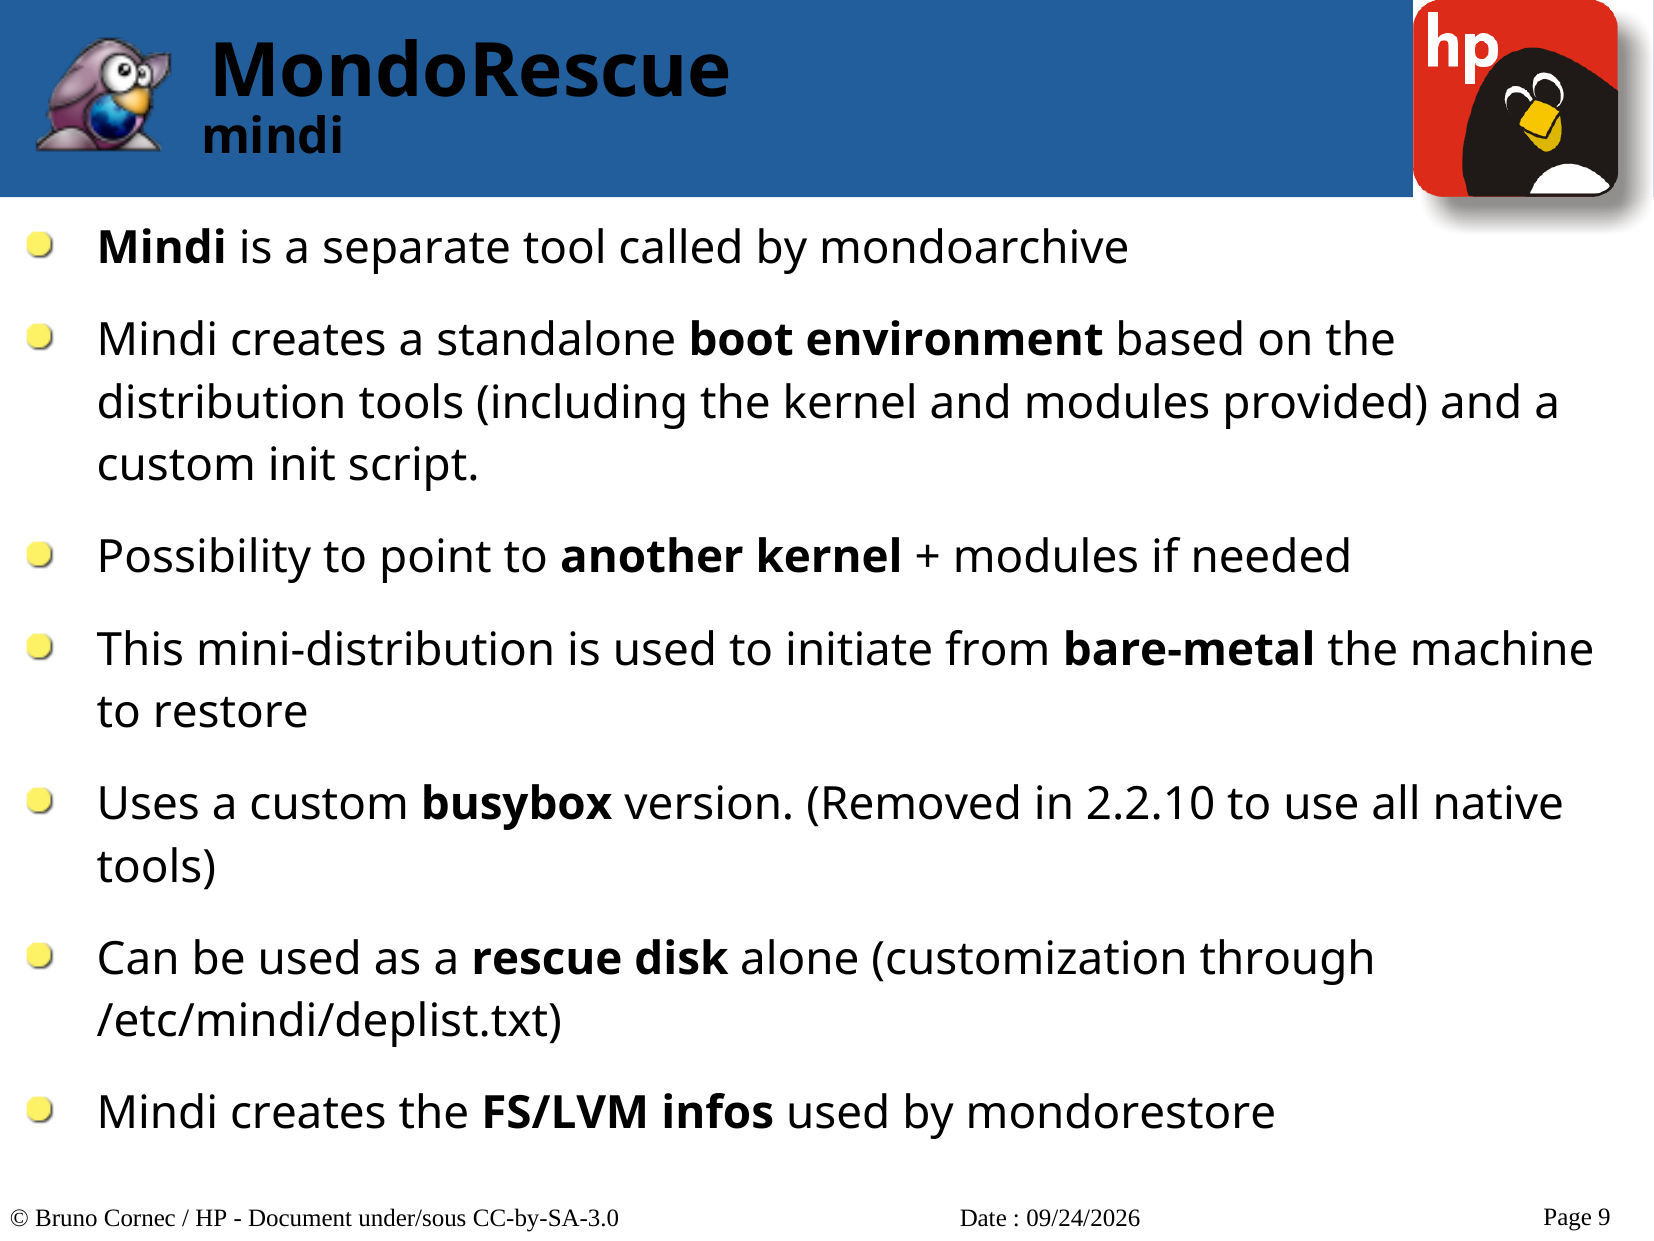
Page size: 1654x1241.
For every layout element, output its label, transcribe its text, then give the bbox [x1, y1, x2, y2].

picture [1413, 0, 1654, 235]
list Mindi is a separate tool called by mondoarchive Mindi creates a standalone boot environment based on the distribution tools (including the kernel and modules provided) and a custom init script. Possibility to point to another kernel + modules if needed This mini-distribution is used to initiate from bare-metal the machine to restore Uses a custom busybox version. (Removed in 2.2.10 to use all native tools) Can be used as a rescue disk alone (customization through /etc/mindi/deplist.txt) Mindi creates the FS/LVM infos used by mondorestore [13, 214, 1609, 1187]
picture [0, 0, 211, 199]
title mindi [201, 32, 1190, 214]
